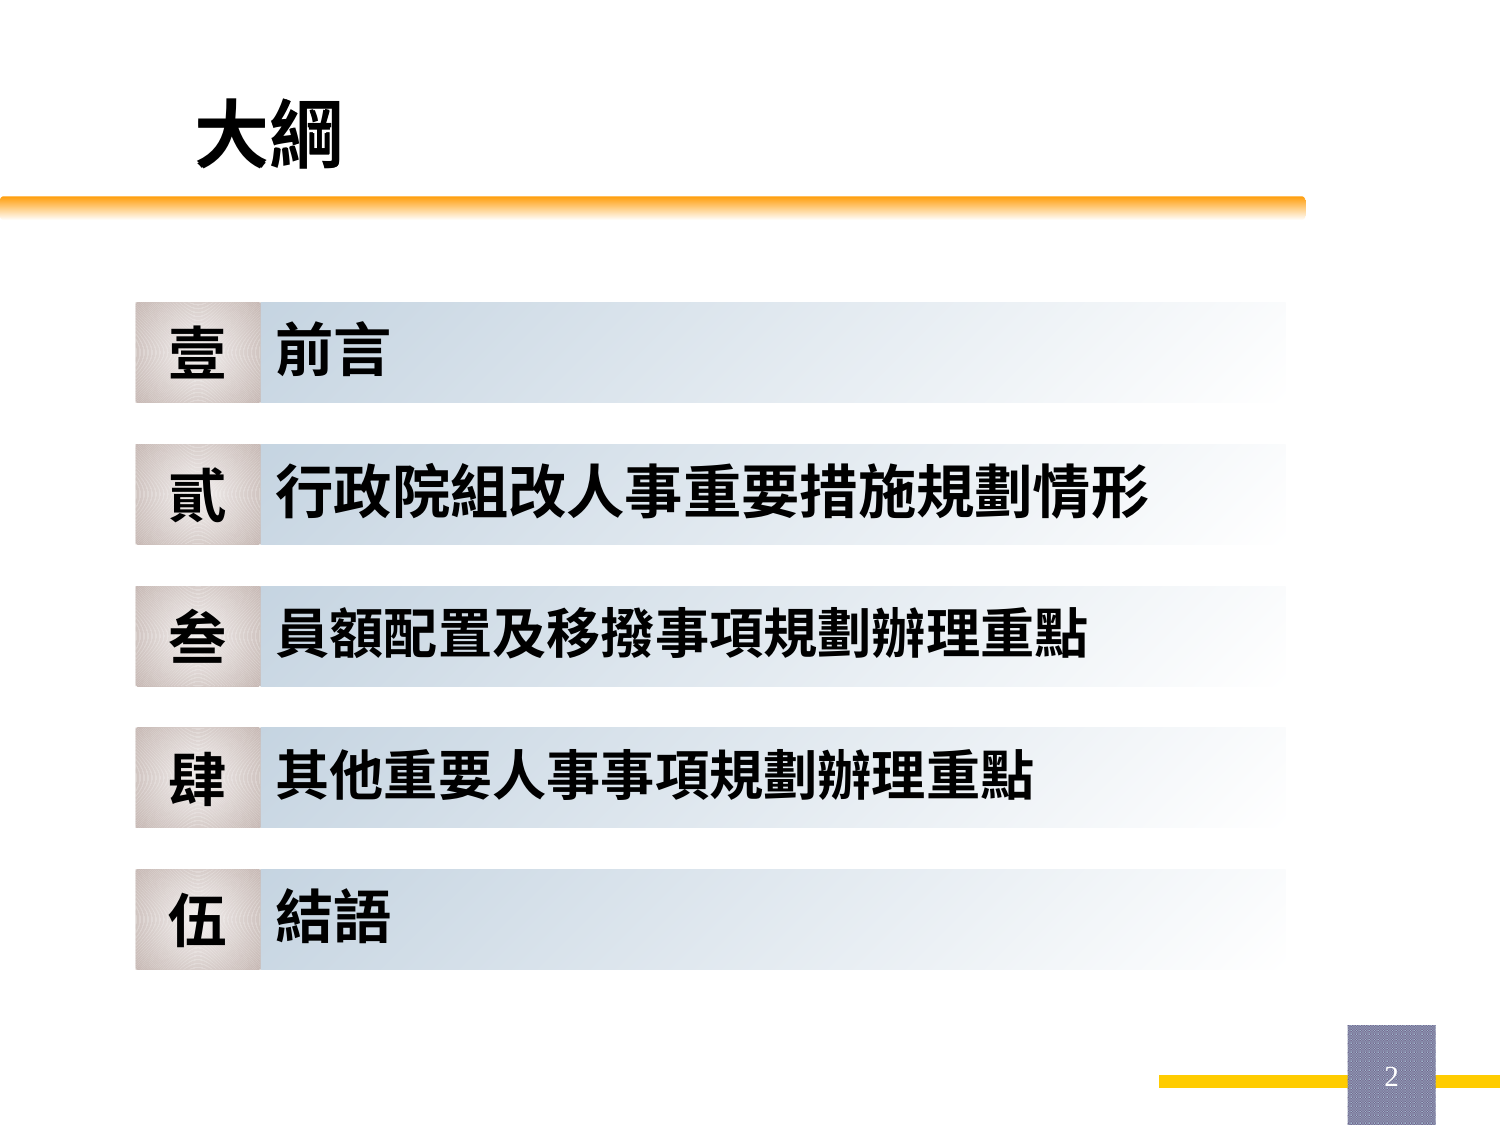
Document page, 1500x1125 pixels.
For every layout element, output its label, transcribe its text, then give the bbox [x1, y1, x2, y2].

text_box 伍 [136, 869, 261, 970]
text_box 壹 [136, 303, 261, 403]
text_box 肆 [136, 728, 261, 828]
text_box [1347, 1025, 1436, 1125]
text_box 行政院組改人事重要措施規劃情形 [261, 444, 1286, 544]
text_box 前言 [261, 303, 1286, 403]
title 大綱 [179, 46, 1455, 185]
text_box 叁 [136, 586, 261, 686]
text_box 員額配置及移撥事項規劃辦理重點 [261, 586, 1286, 686]
text_box 貳 [136, 444, 261, 544]
text_box 其他重要人事事項規劃辦理重點 [261, 728, 1286, 828]
text_box 結語 [261, 869, 1286, 970]
